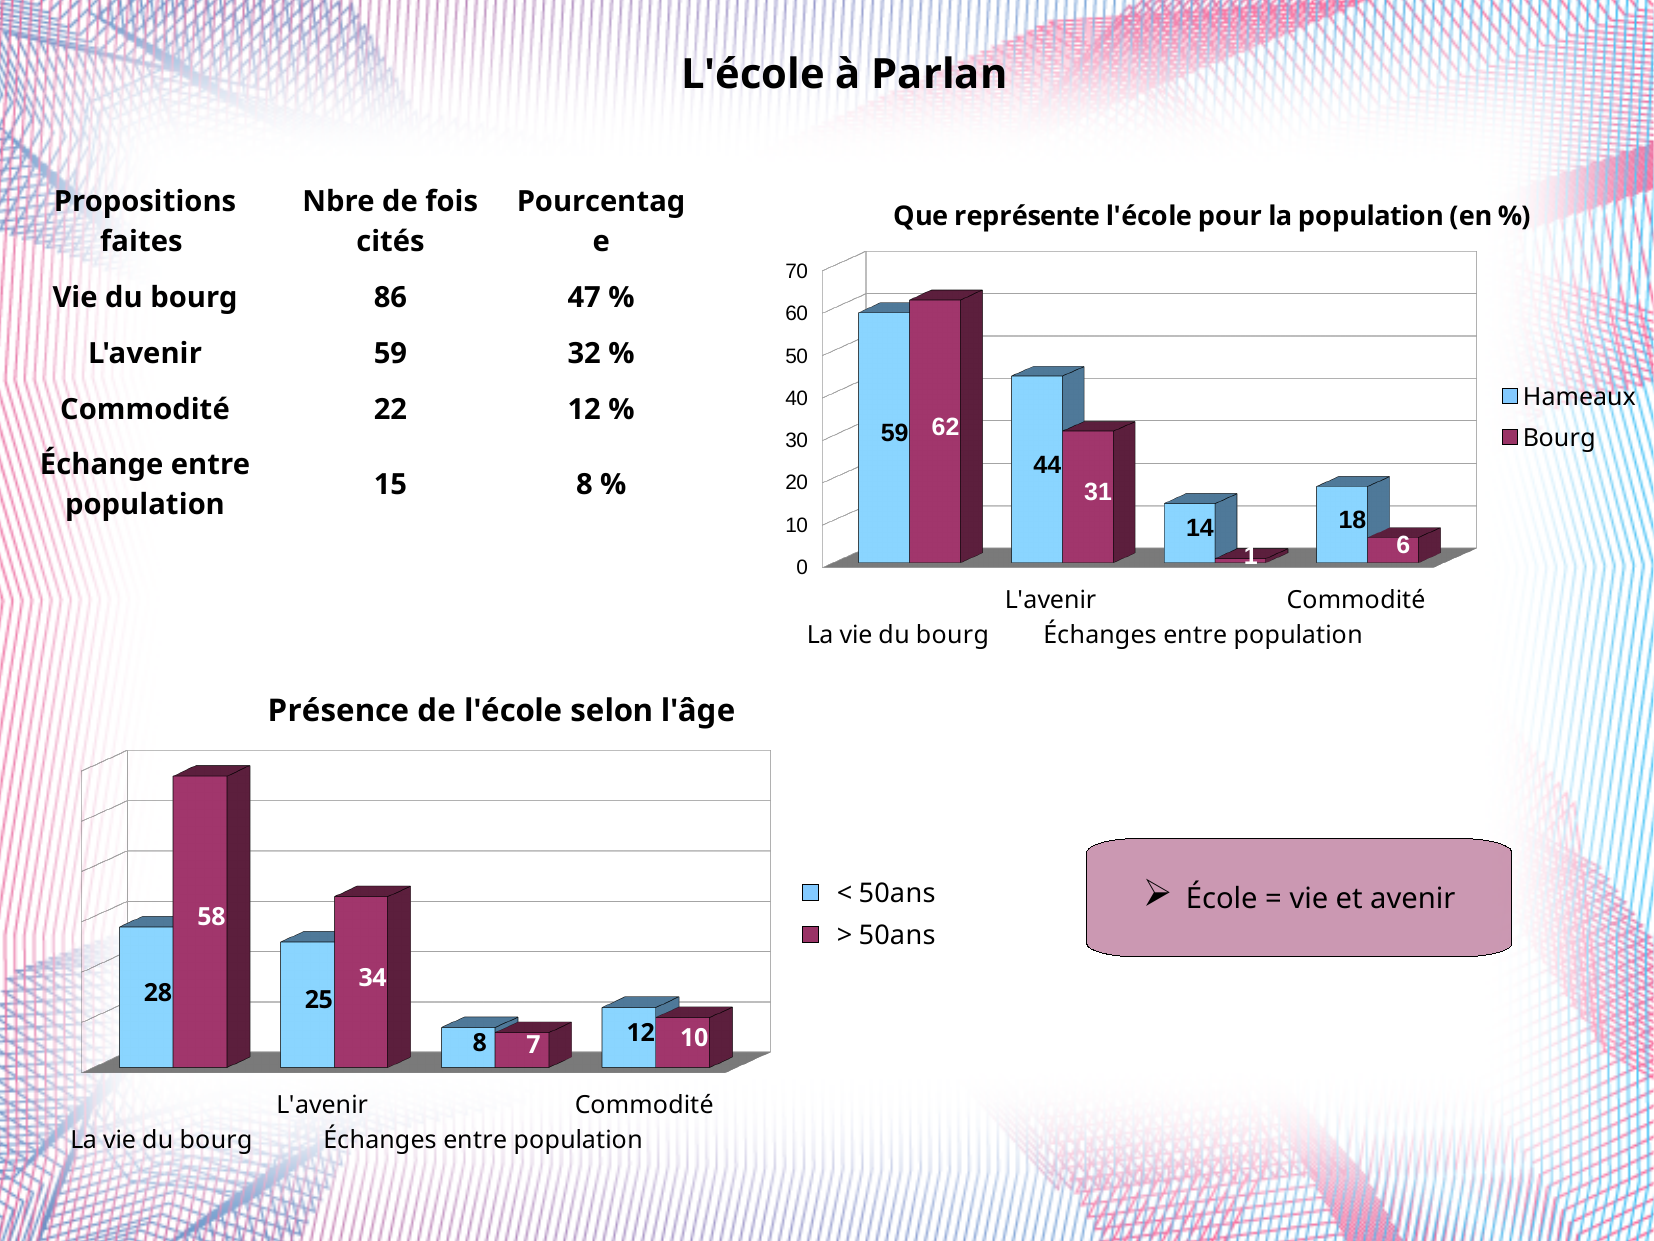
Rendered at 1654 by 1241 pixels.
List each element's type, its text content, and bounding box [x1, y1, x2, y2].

table_cell Échange entre population [11, 435, 280, 532]
table_header Propositions faites [11, 171, 280, 268]
table_cell 47 % [501, 268, 701, 324]
text_box École = vie et avenir [1086, 838, 1512, 957]
table_cell 22 [280, 380, 501, 435]
table_cell 8 % [501, 435, 701, 532]
table_header Pourcentage [501, 171, 701, 268]
table_cell Vie du bourg [11, 268, 280, 324]
table_cell 59 [280, 324, 501, 380]
table_cell 12 % [501, 380, 701, 435]
table_cell 15 [280, 435, 501, 532]
table_cell 32 % [501, 324, 701, 380]
table_cell L'avenir [11, 324, 280, 380]
table_cell 86 [280, 268, 501, 324]
title L'école à Parlan [200, 15, 1489, 130]
chart [47, 171, 1654, 1167]
table_cell Commodité [11, 380, 280, 435]
table_header Nbre de fois cités [280, 171, 501, 268]
picture [0, 0, 1654, 1241]
